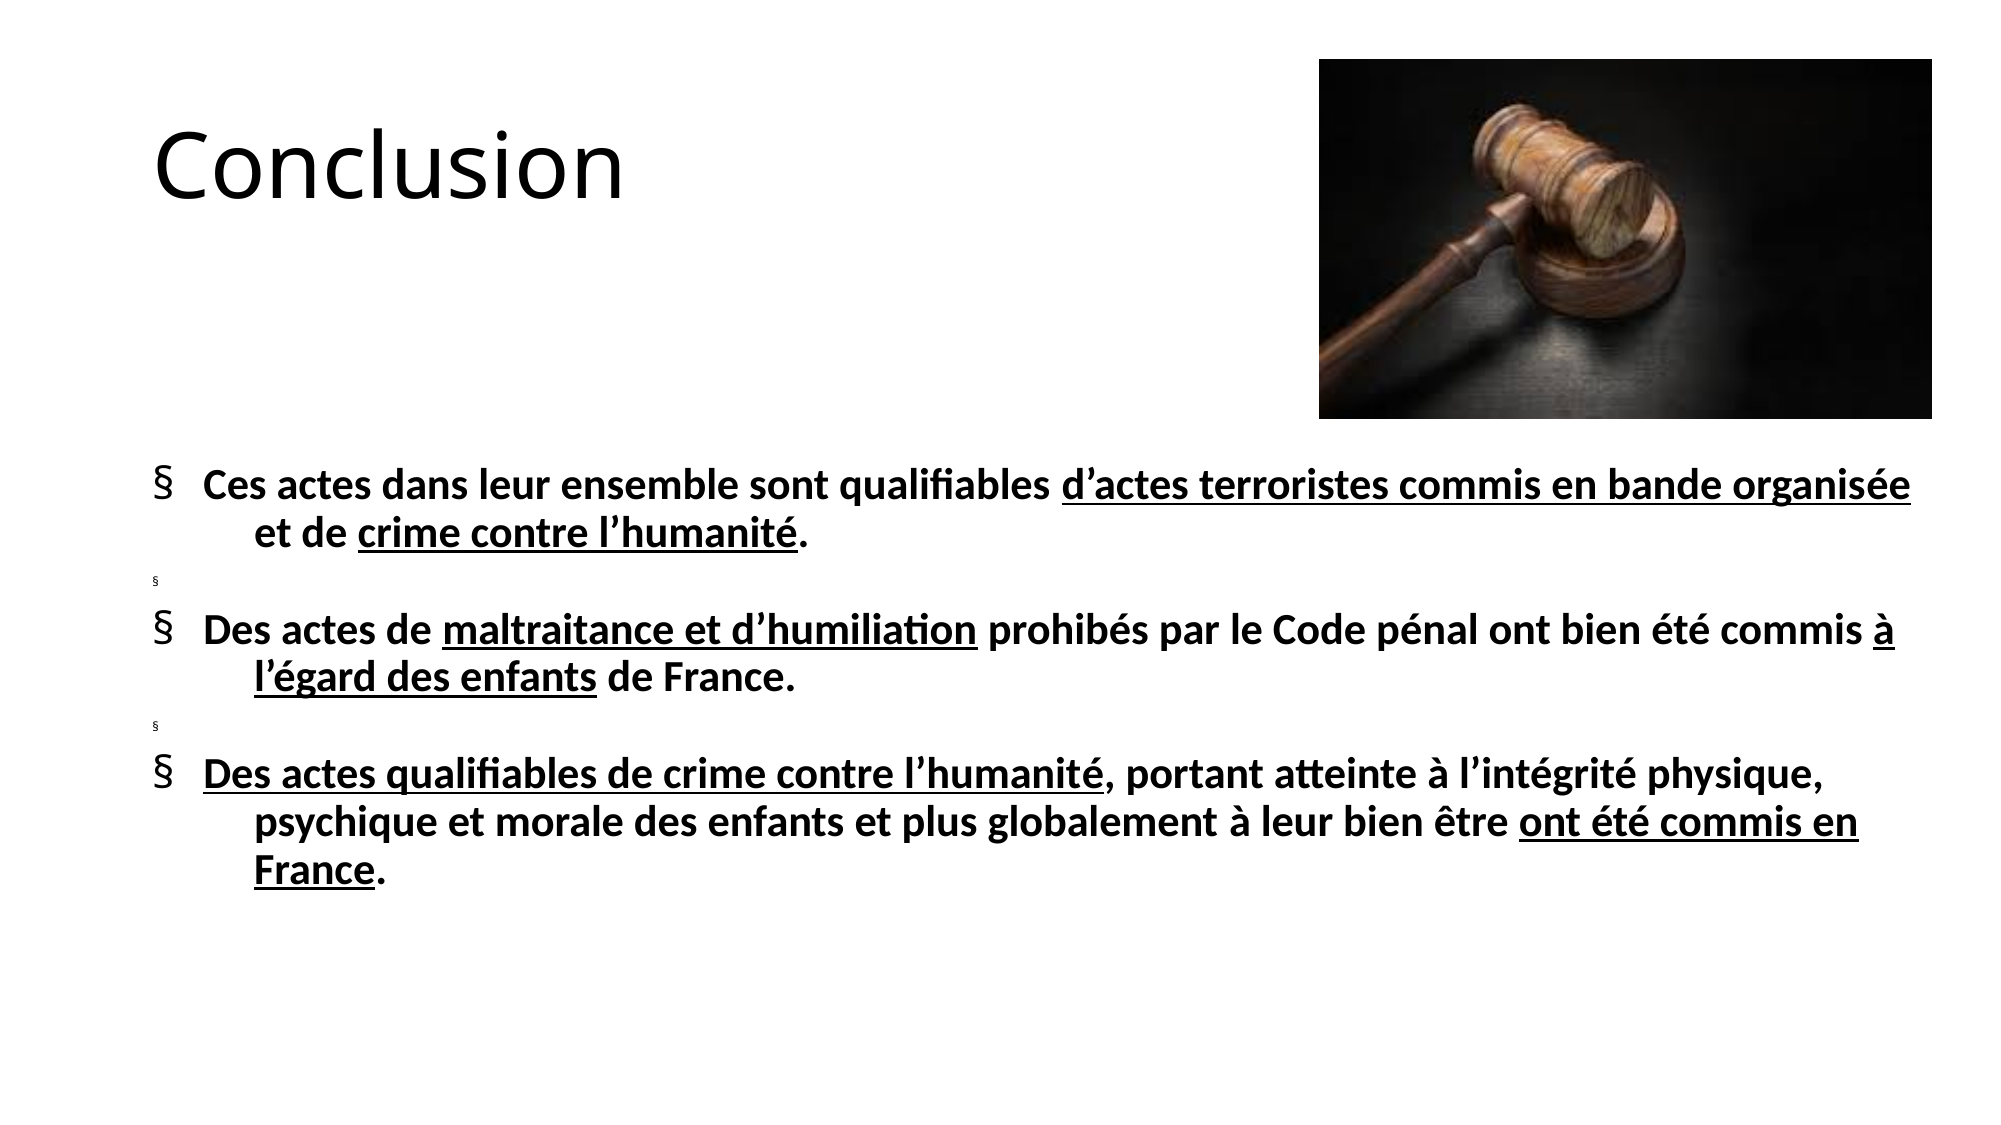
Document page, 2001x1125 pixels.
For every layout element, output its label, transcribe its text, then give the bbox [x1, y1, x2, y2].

title Conclusion [137, 59, 1319, 278]
list Ces actes dans leur ensemble sont qualifiables d’actes terroristes commis en bande organisée et de crime contre l’humanité. Des actes de maltraitance et d’humiliation prohibés par le Code pénal ont bien été commis à l’égard des enfants de France. Des actes qualifiables de crime contre l’humanité, portant atteinte à l’intégrité physique, psychique et morale des enfants et plus globalement à leur bien être ont été commis en France. [137, 454, 1932, 902]
picture [1319, 59, 1932, 419]
